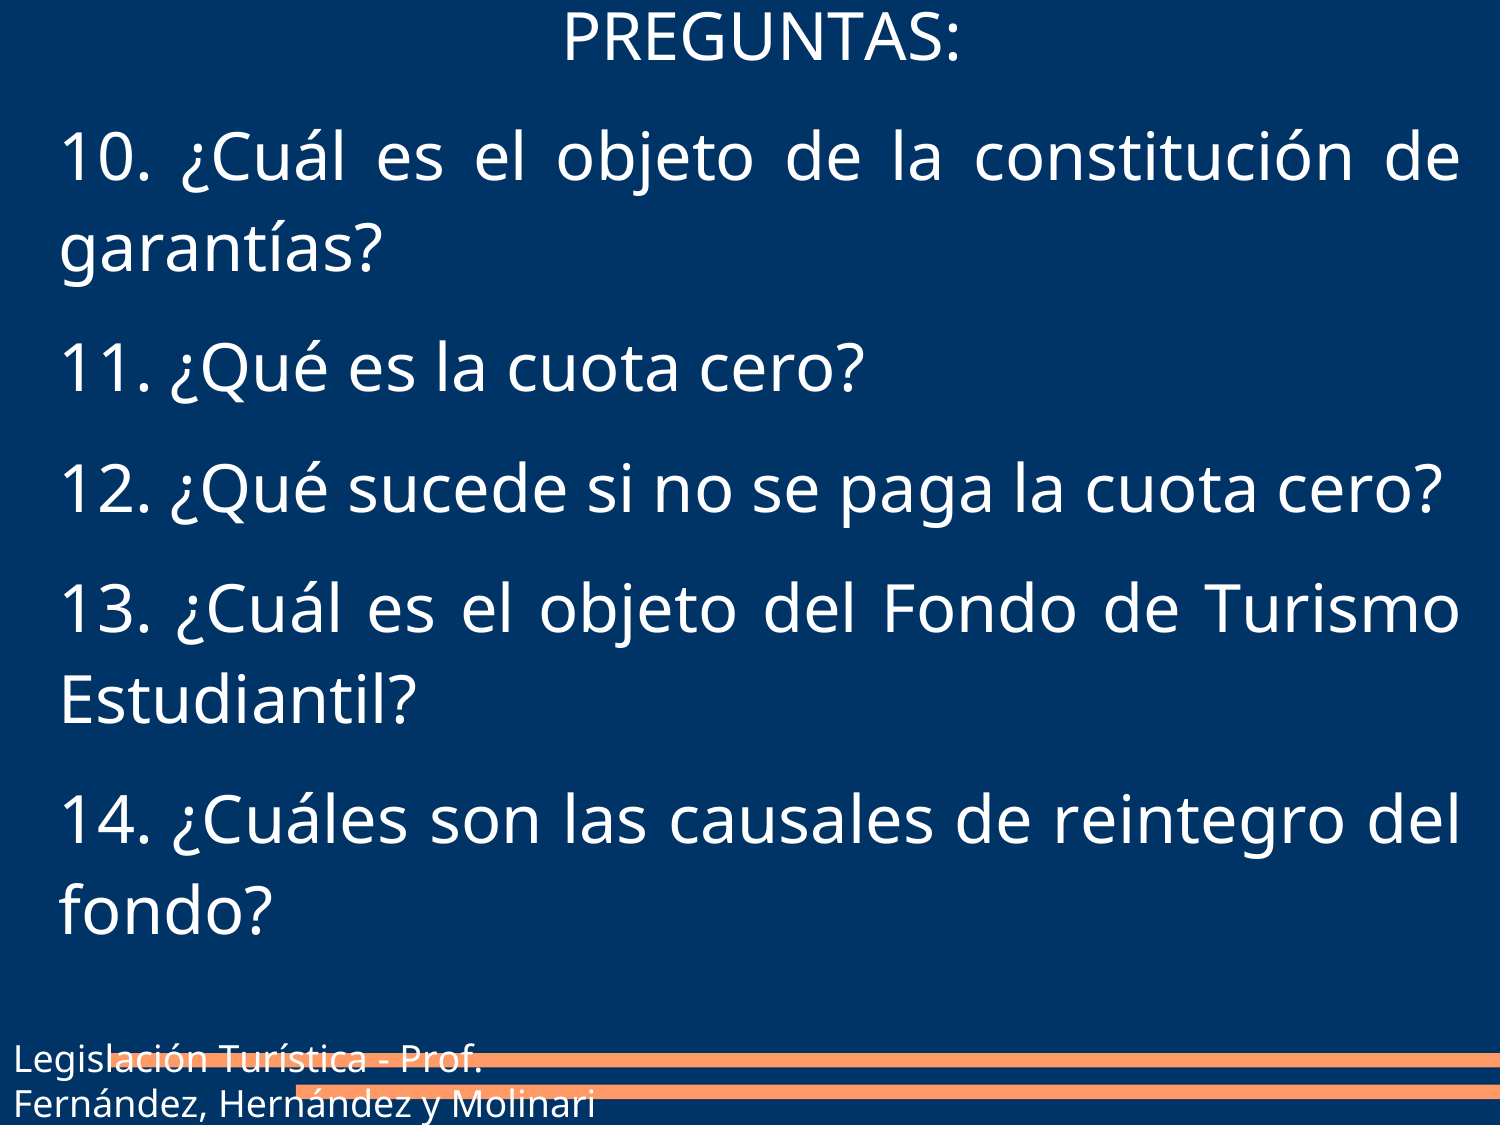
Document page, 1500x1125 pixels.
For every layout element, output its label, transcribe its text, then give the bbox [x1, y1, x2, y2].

subtitle PREGUNTAS: 10. ¿Cuál es el objeto de la constitución de garantías? 11. ¿Qué es la cuota cero? 12. ¿Qué sucede si no se paga la cuota cero? 13. ¿Cuál es el objeto del Fondo de Turismo Estudiantil? 14. ¿Cuáles son las causales de reintegro del fondo? [59, 15, 1465, 1048]
footer Legislación Turística - Prof. Fernández, Hernández y Molinari [0, 1027, 697, 1077]
